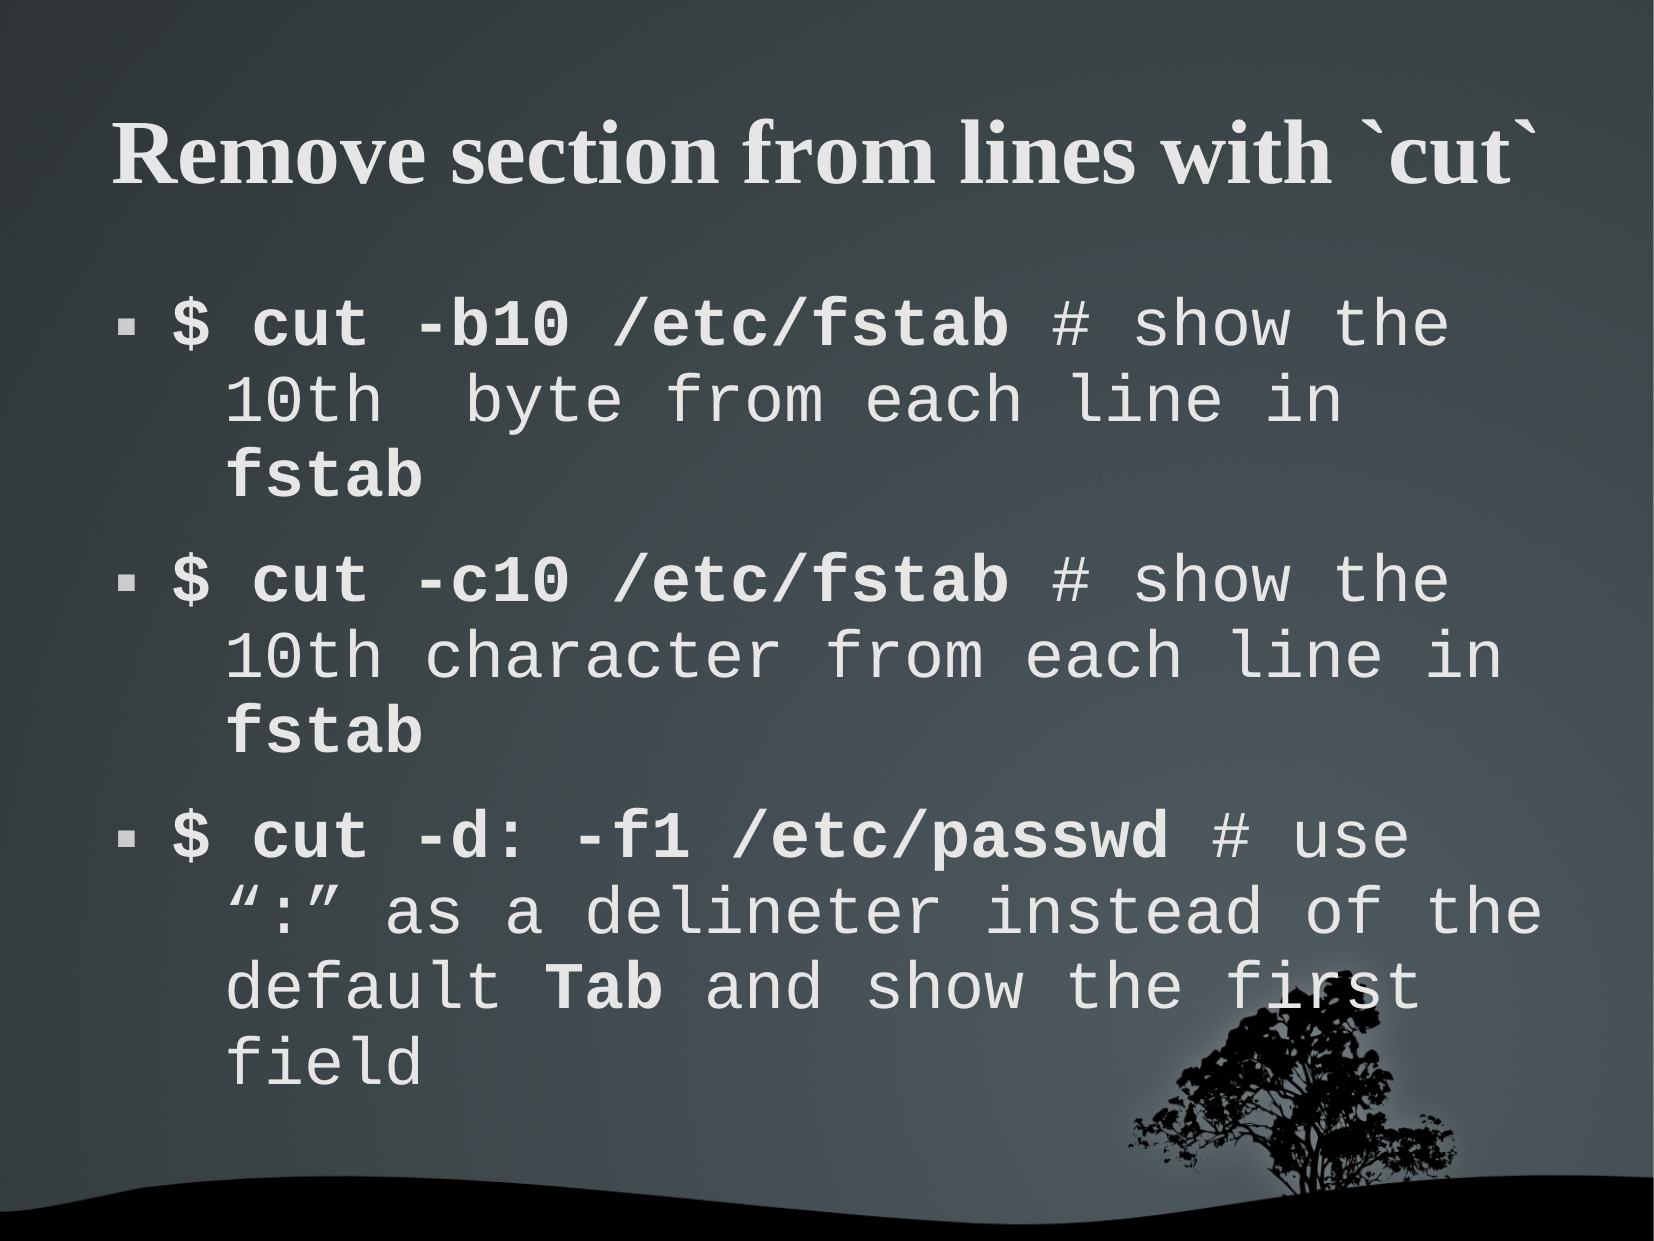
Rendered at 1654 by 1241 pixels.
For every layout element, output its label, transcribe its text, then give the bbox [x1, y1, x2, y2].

list $ cut -b10 /etc/fstab # show the 10th byte from each line in fstab $ cut -c10 /etc/fstab # show the 10th character from each line in fstab $ cut -d: -f1 /etc/passwd # use “:” as a delineter instead of the default Tab and show the first field [82, 290, 1571, 1109]
title Remove section from lines with `cut` [82, 33, 1571, 273]
picture [0, 0, 1654, 1241]
